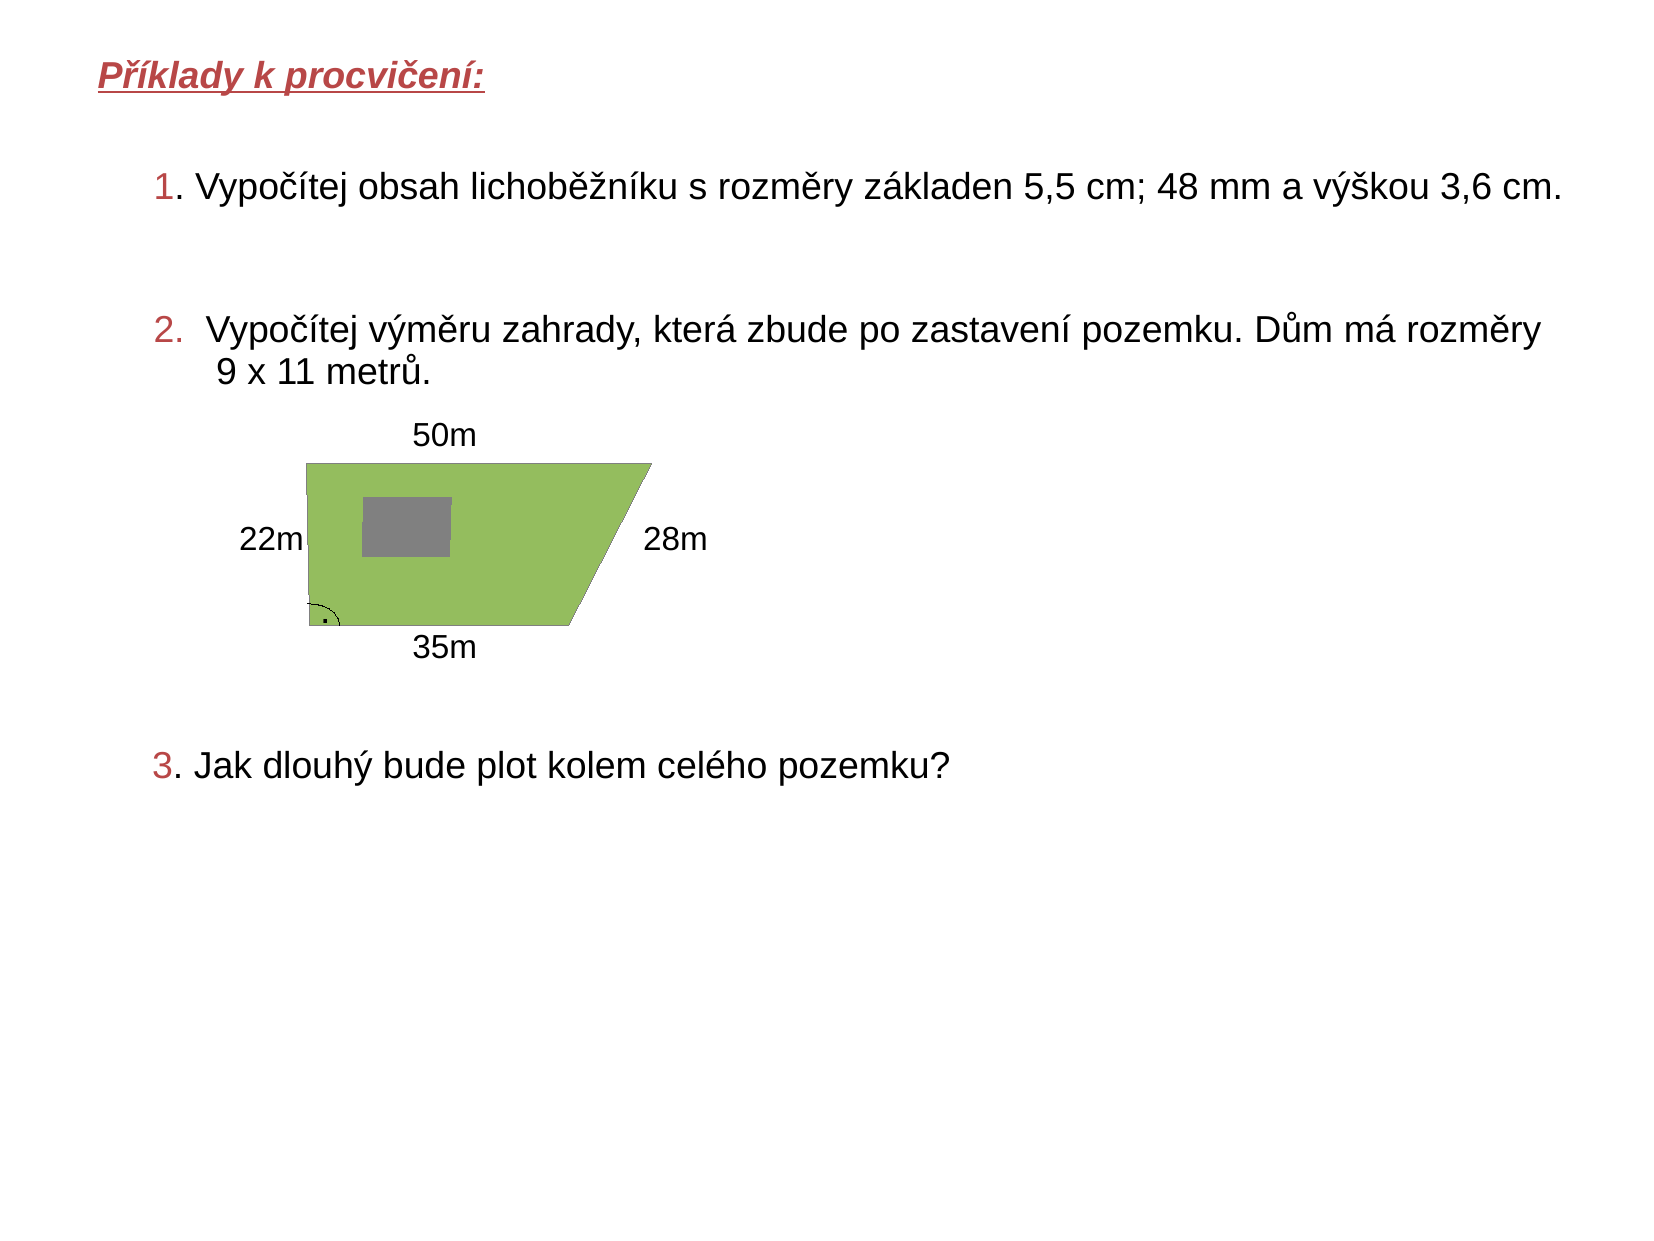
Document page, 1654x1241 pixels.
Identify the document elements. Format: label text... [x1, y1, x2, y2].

text_box 35m [397, 626, 492, 674]
text_box 50m [397, 409, 492, 462]
text_box [306, 463, 652, 626]
text_box 22m [224, 512, 308, 565]
text_box 28m [628, 512, 723, 565]
text_box 3. Jak dlouhý bude plot kolem celého pozemku? [81, 744, 981, 787]
text_box Příklady k procvičení: [82, 47, 500, 106]
text_box . [305, 582, 340, 640]
list 1. Vypočítej obsah lichoběžníku s rozměry základen 5,5 cm; 48 mm a výškou 3,6 cm. 2. Vypočítej výměru zahrady, která zbude po zastavení pozemku. Dům má rozměry 9 x 11 metrů. [82, 165, 1571, 984]
